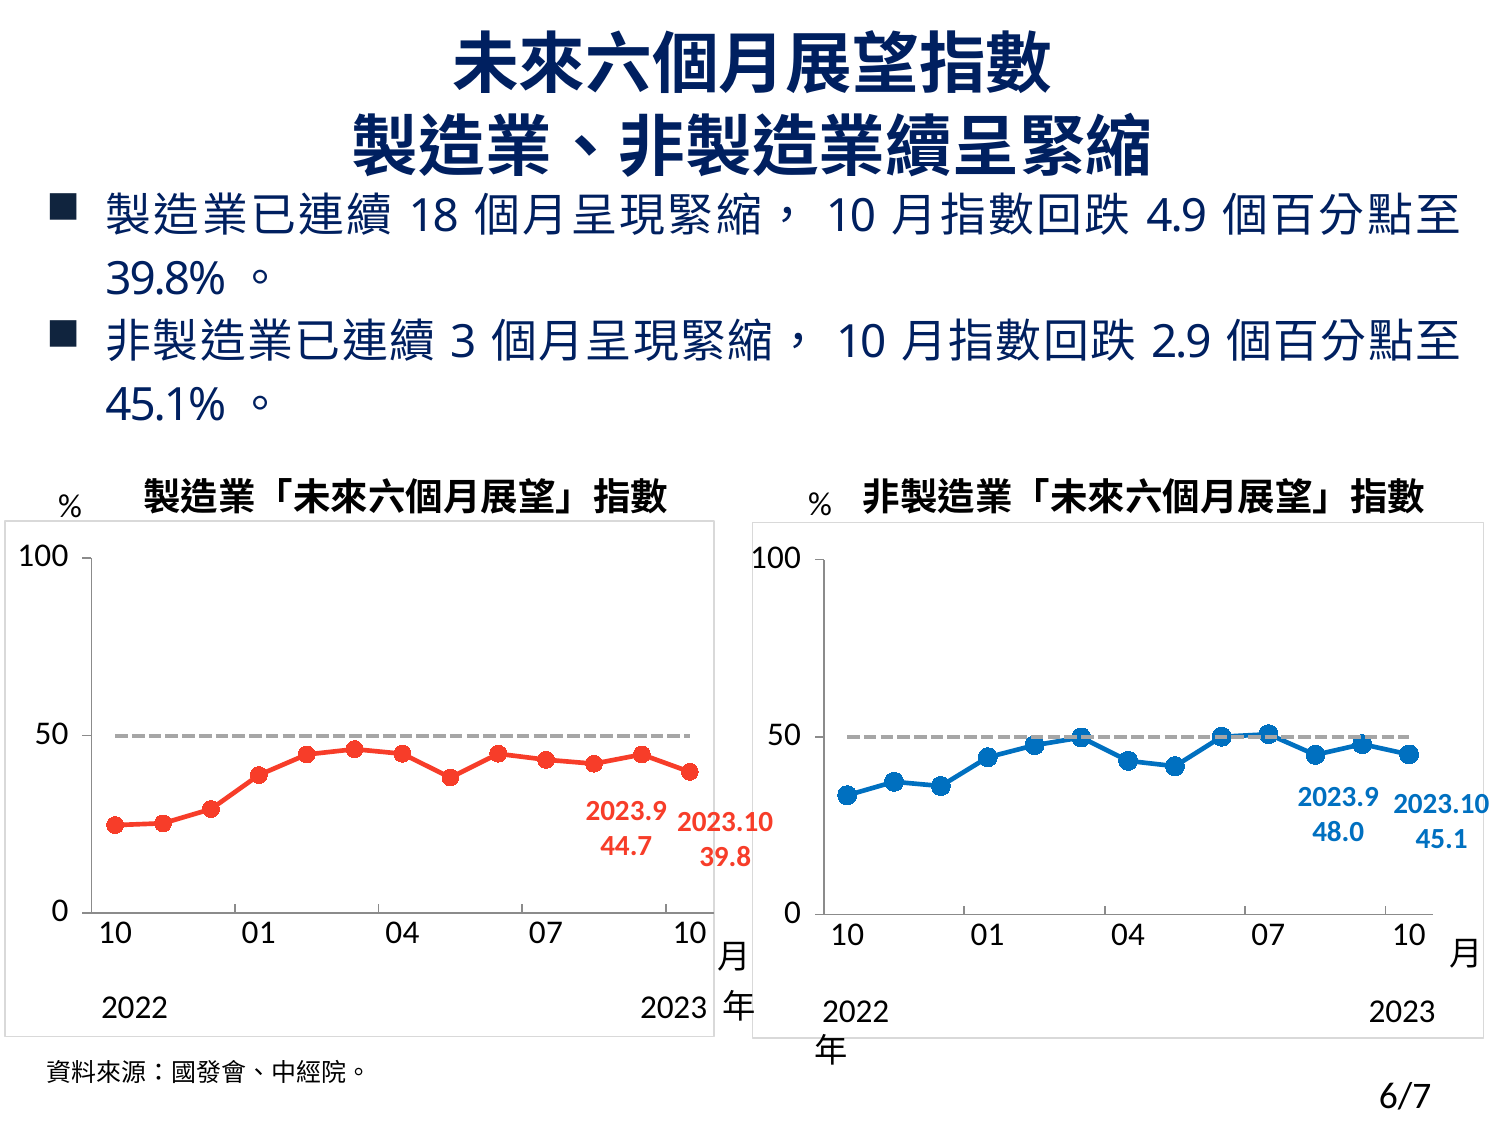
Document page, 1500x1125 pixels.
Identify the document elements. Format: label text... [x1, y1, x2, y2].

text_box 製造業「未來六個月展望」指數 [105, 465, 707, 526]
text_box 非製造業「未來六個月展望」指數 [823, 465, 1465, 526]
chart [750, 521, 1485, 1039]
text_box 2023.10 39.8 [666, 802, 785, 873]
text_box 製造業已連續18個月呈現緊縮，10月指數回跌4.9個百分點至39.8%。 非製造業已連續3個月呈現緊縮，10月指數回跌2.9個百分點至45.1%。 [3, 164, 1500, 421]
text_box 2023.10 45.1 [1377, 784, 1500, 855]
chart [4, 520, 715, 1038]
text_box 資料來源：國發會、中經院。 [31, 1048, 728, 1094]
text_box % [5, 476, 101, 532]
title 未來六個月展望指數 製造業、非製造業續呈緊縮 [19, 25, 1486, 175]
text_box 月 [1435, 924, 1495, 980]
text_box 2022 2023 年 [799, 981, 1500, 1077]
text_box 2023.9 44.7 [554, 791, 698, 862]
text_box 2023.9 48.0 [1273, 777, 1403, 848]
text_box 2022 2023 年 [41, 977, 782, 1033]
text_box 月 [702, 928, 762, 983]
text_box % [755, 474, 851, 530]
